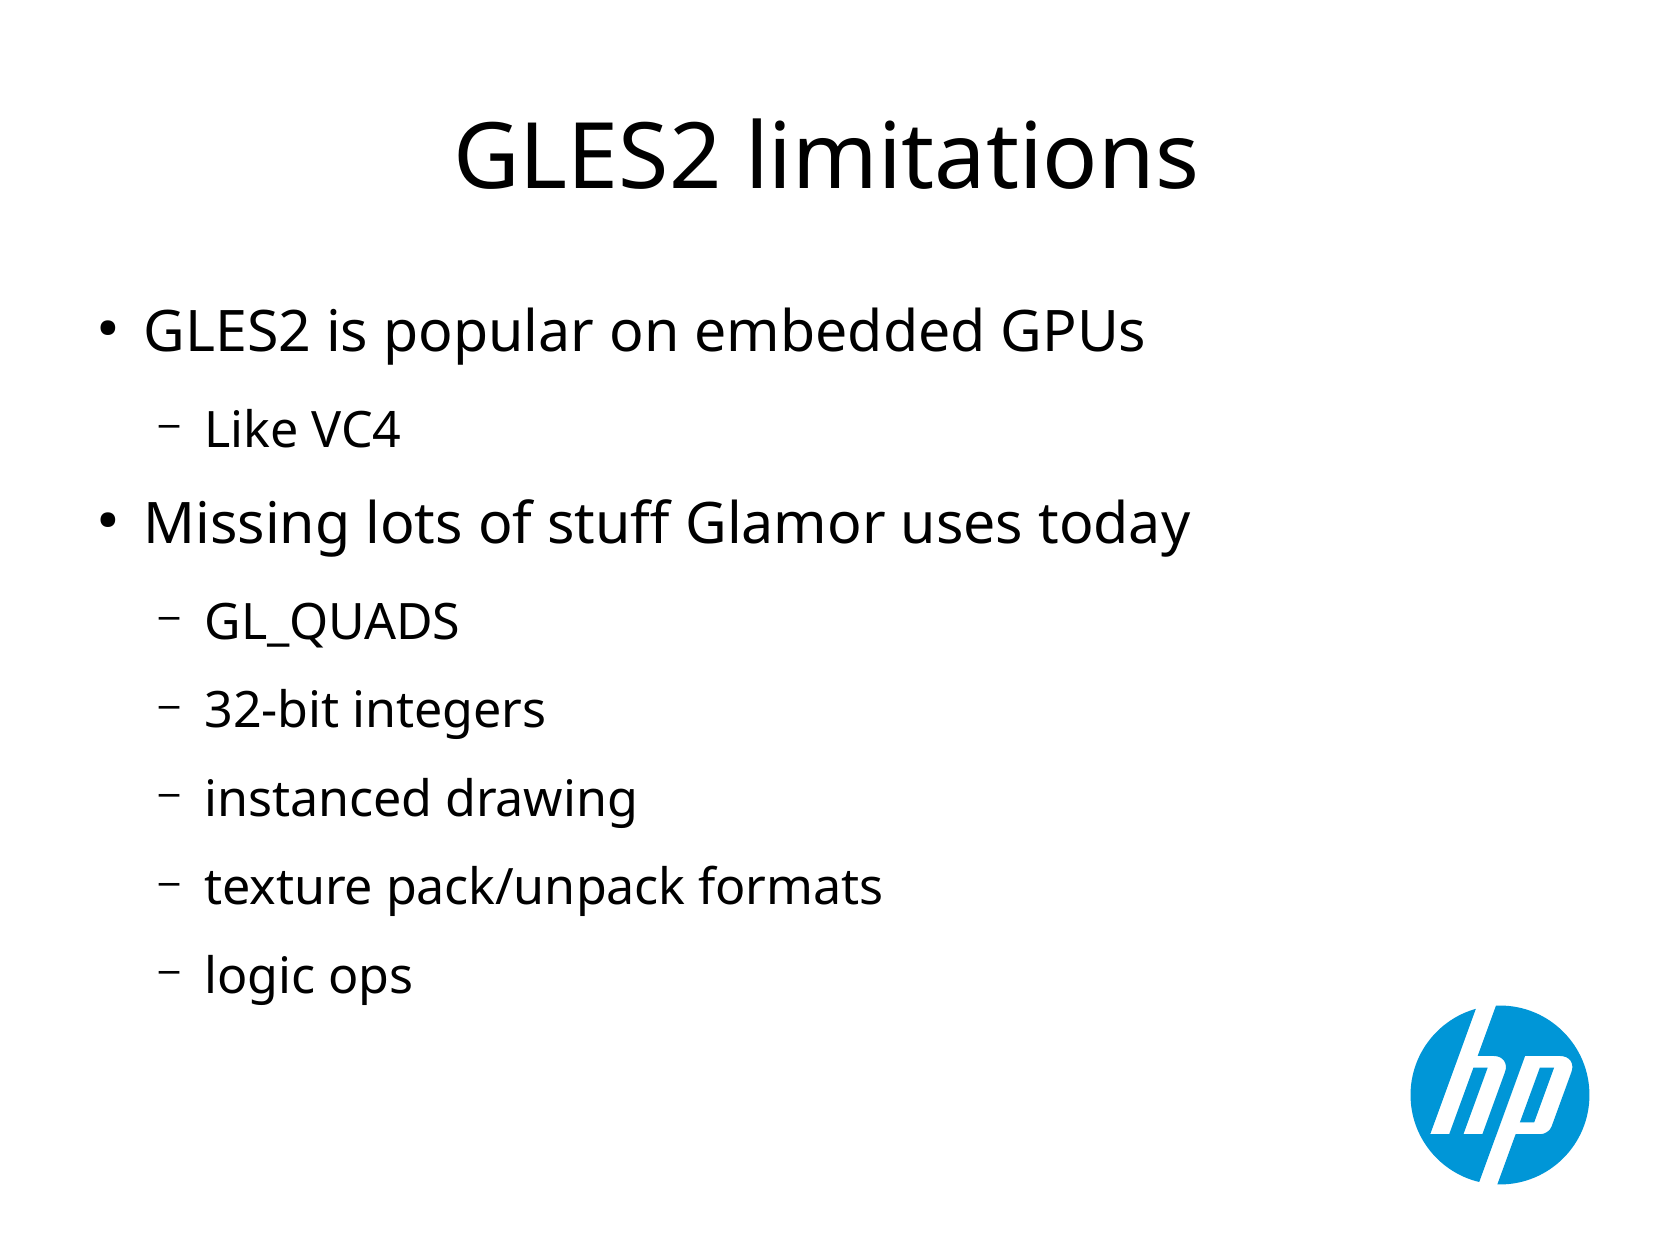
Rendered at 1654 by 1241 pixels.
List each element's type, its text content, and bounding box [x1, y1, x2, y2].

title GLES2 limitations [82, 49, 1571, 257]
list GLES2 is popular on embedded GPUs Like VC4 Missing lots of stuff Glamor uses today GL_QUADS 32-bit integers instanced drawing texture pack/unpack formats logic ops [82, 290, 1571, 1010]
